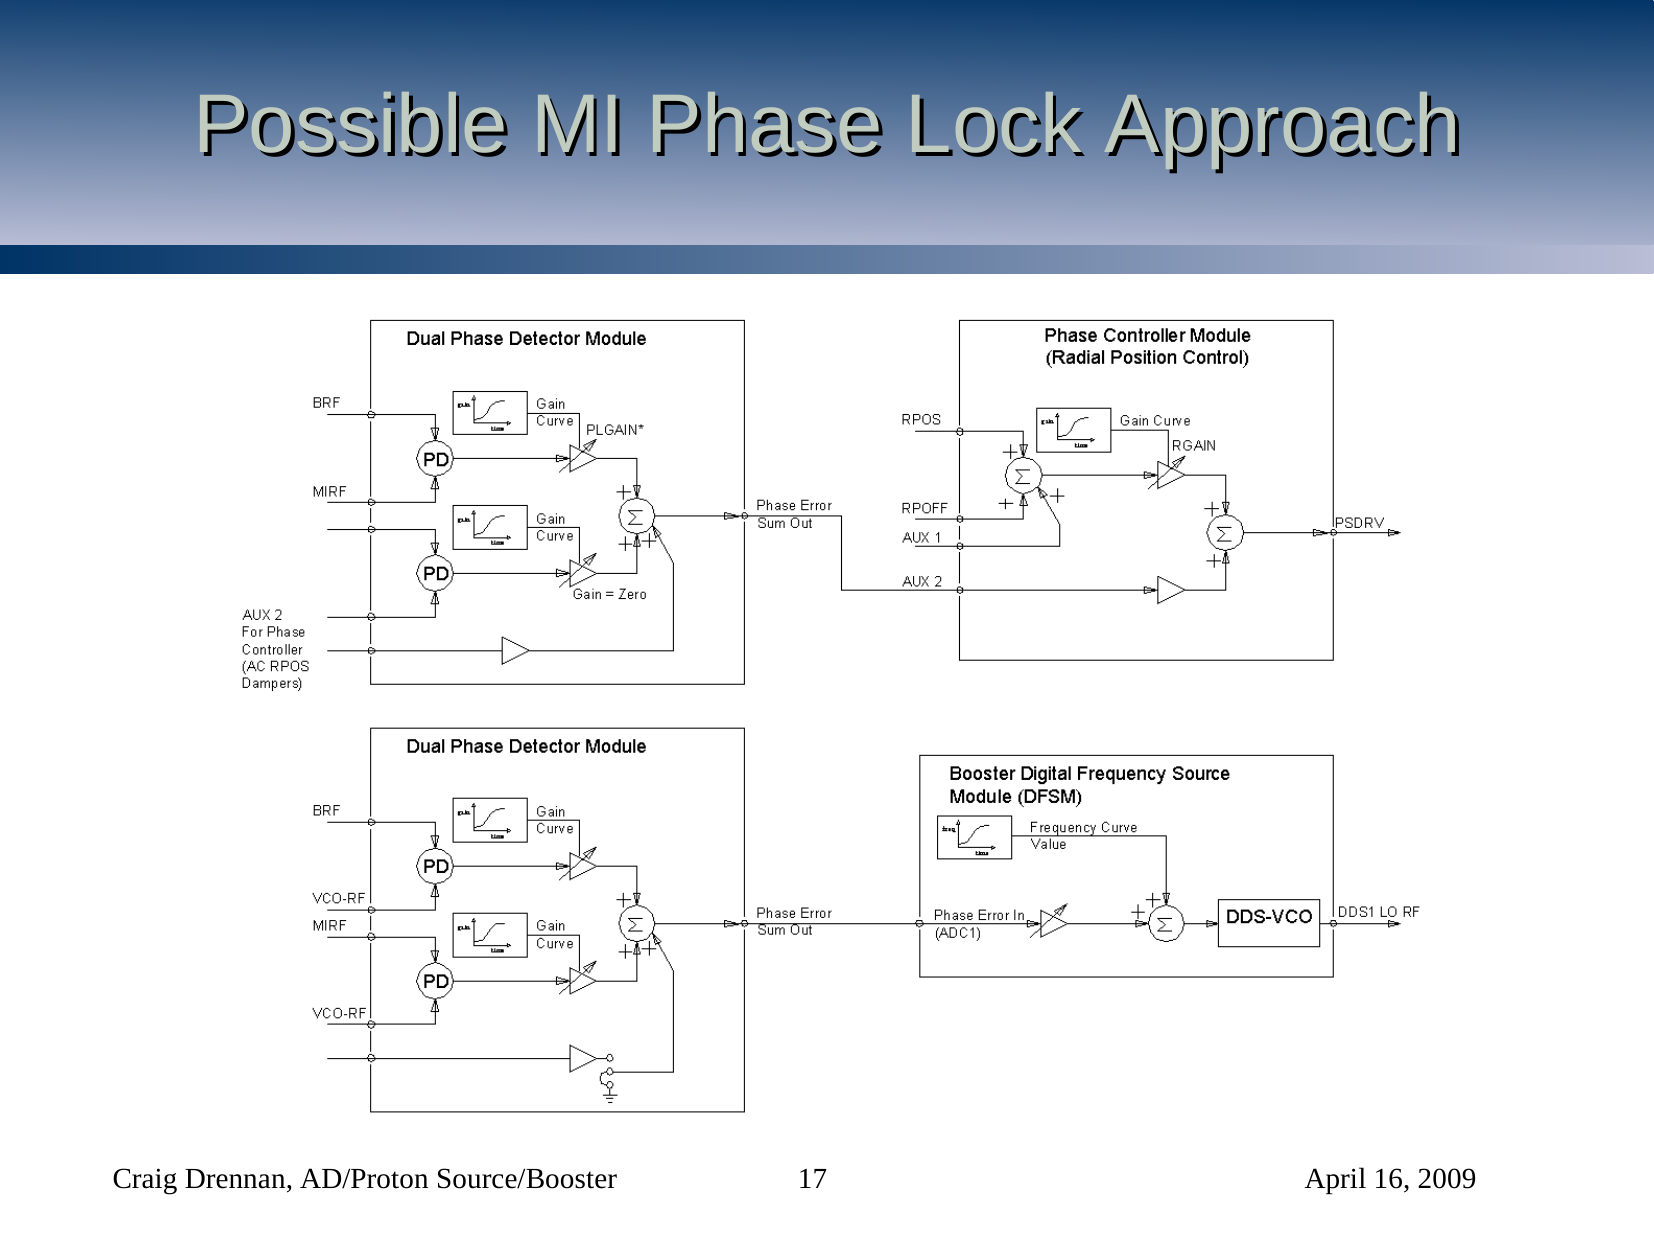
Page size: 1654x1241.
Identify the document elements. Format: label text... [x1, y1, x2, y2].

title Possible MI Phase Lock Approach [121, 20, 1534, 228]
picture [225, 299, 1433, 1126]
